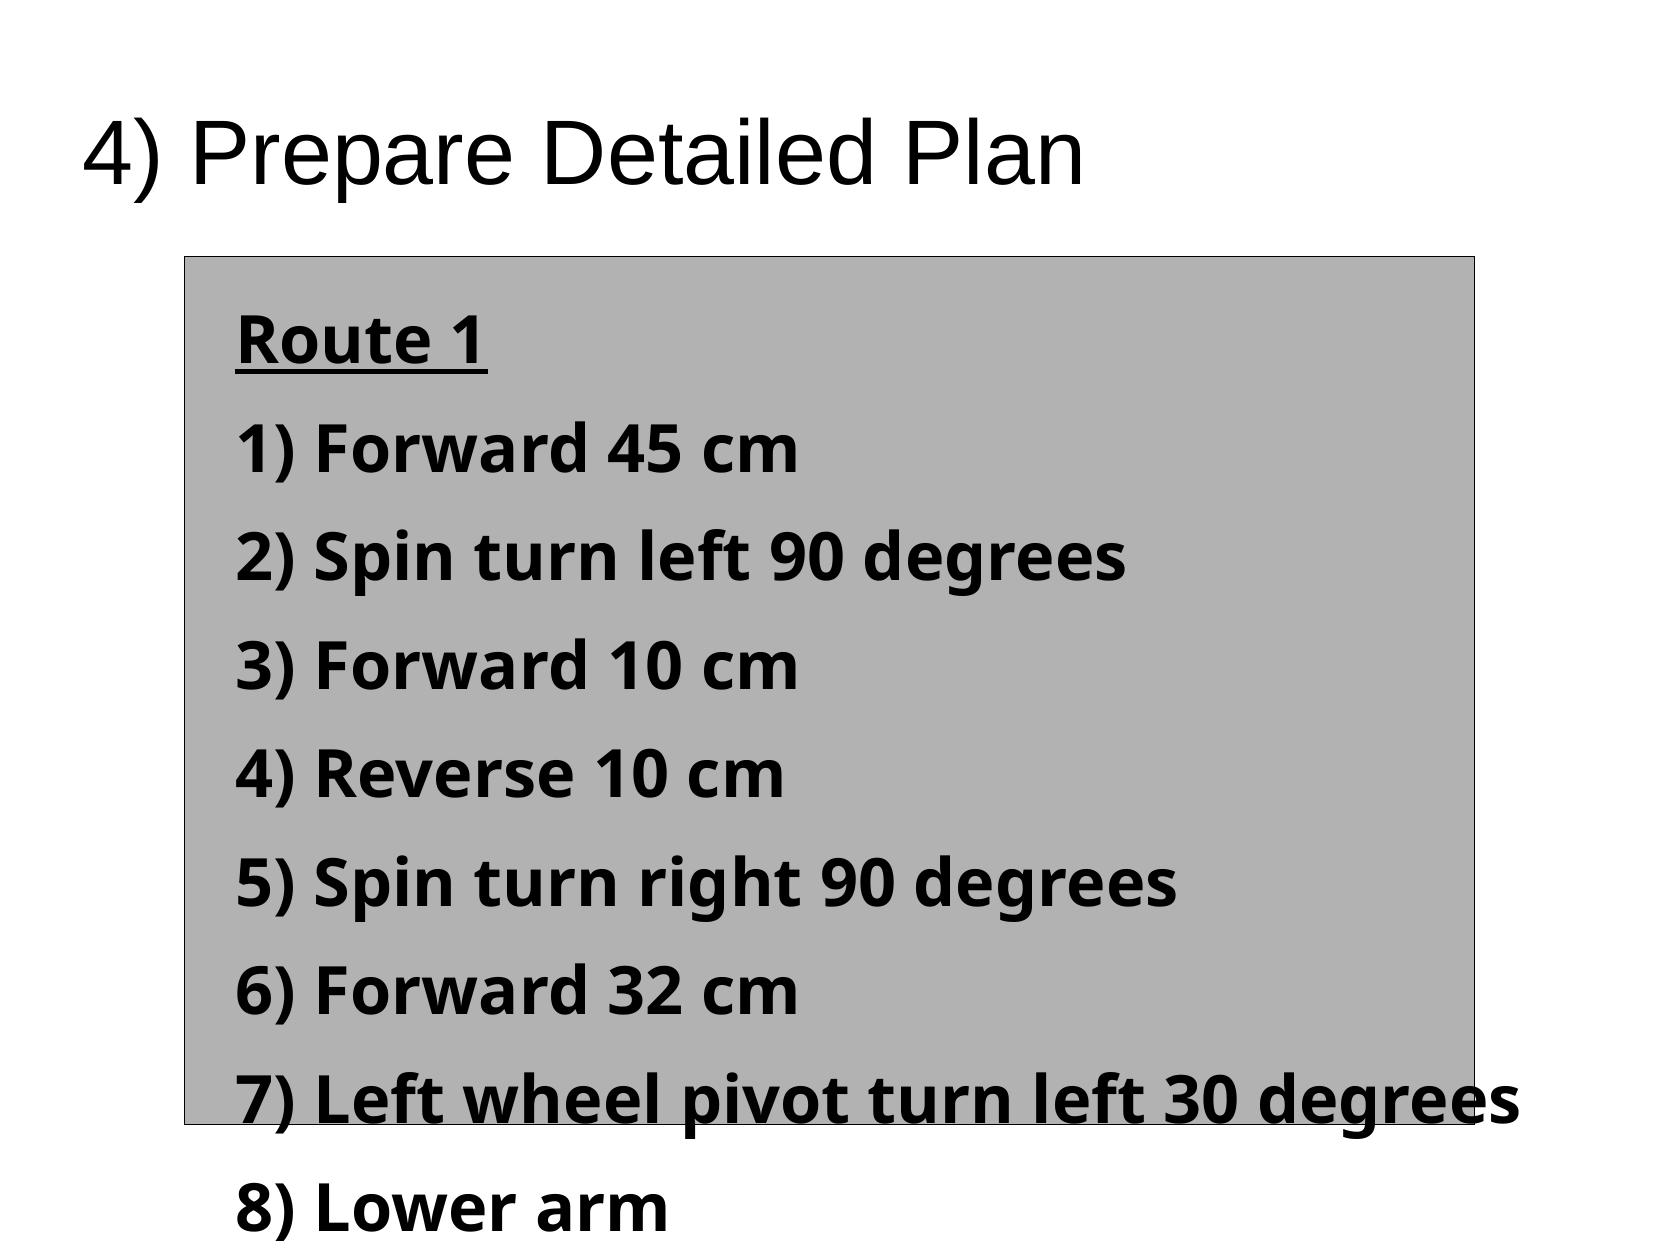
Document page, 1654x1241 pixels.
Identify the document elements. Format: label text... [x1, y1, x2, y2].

text_box [1462, 1093, 1475, 1101]
text_box [1351, 1094, 1366, 1116]
title 4) Prepare Detailed Plan [82, 49, 1571, 257]
text_box [911, 1111, 923, 1116]
text_box Route 1 1) Forward 45 cm 2) Spin turn left 90 degrees 3) Forward 10 cm 4) Reverse 10 cm 5) Spin turn right 90 degrees 6) Forward 32 cm 7) Left wheel pivot turn left 30 degrees 8) Lower arm [220, 285, 1115, 1111]
text_box [1119, 876, 1133, 884]
text_box [289, 1111, 685, 1125]
text_box [794, 1111, 807, 1116]
text_box [184, 256, 1475, 1125]
text_box [1462, 1107, 1475, 1116]
text_box [696, 1111, 708, 1116]
